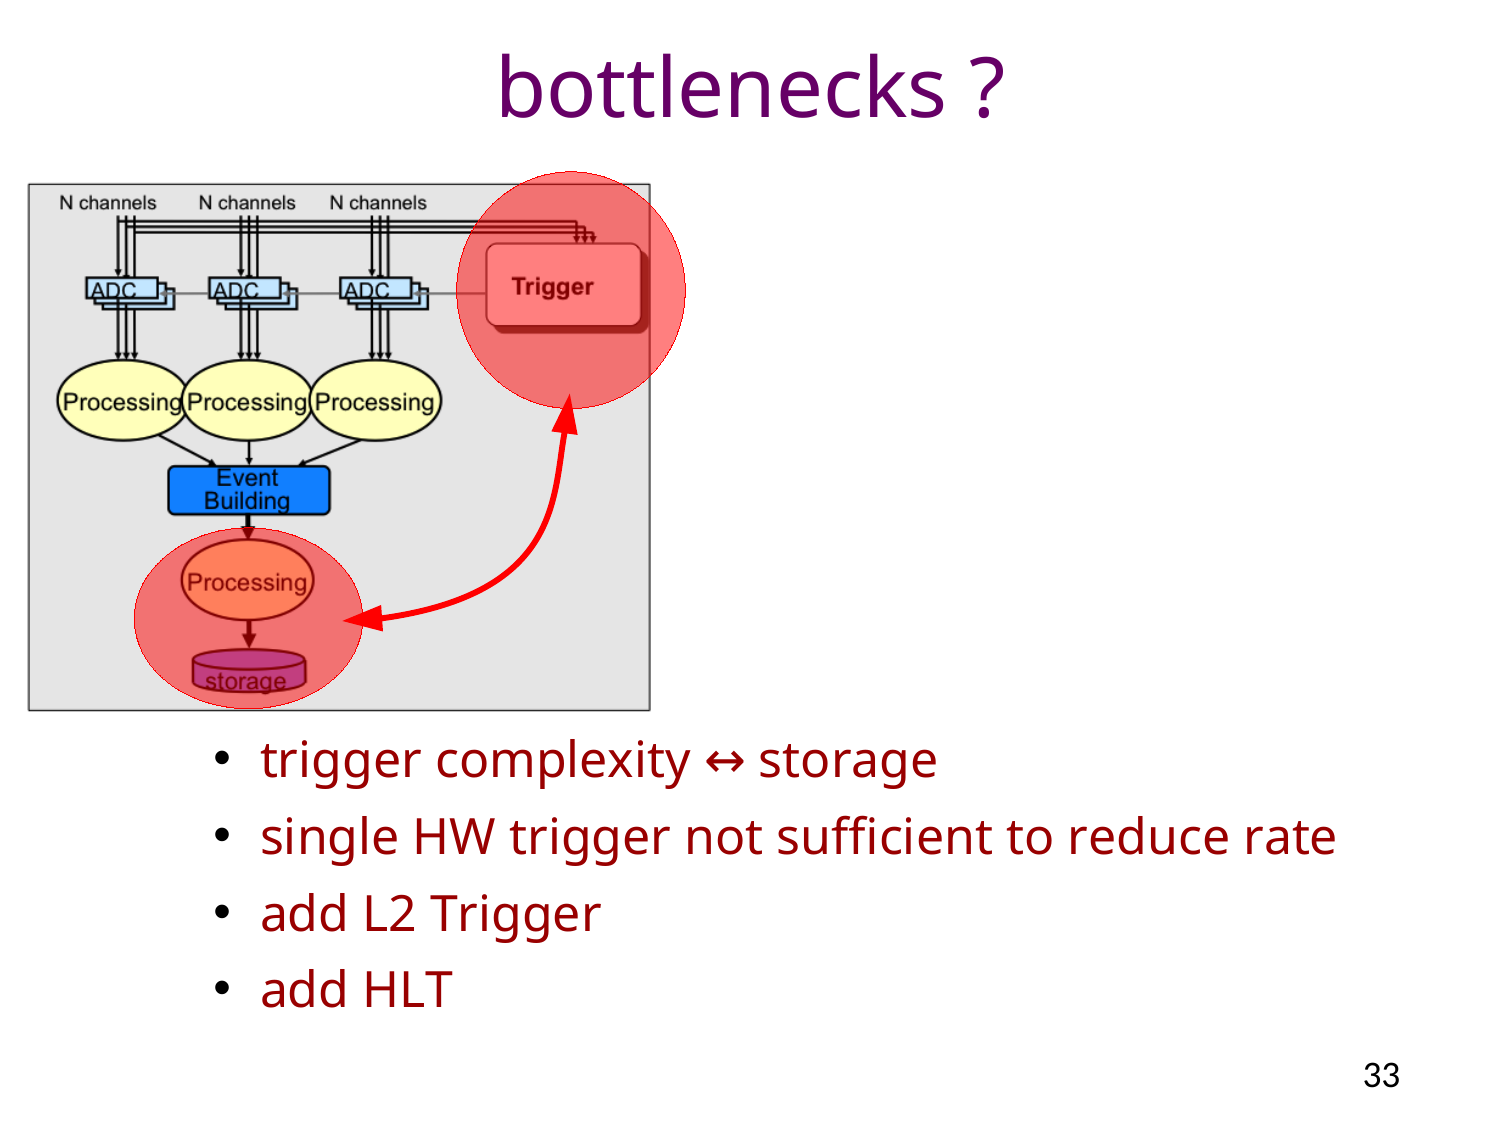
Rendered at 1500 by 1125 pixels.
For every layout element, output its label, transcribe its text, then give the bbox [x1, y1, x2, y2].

picture [25, 179, 652, 715]
title bottlenecks ? [6, 0, 1495, 169]
text_box [456, 171, 686, 409]
picture [613, 179, 652, 205]
text_box [134, 527, 363, 709]
list trigger complexity ↔ storage single HW trigger not sufficient to reduce rate add L2 Trigger add HLT [198, 720, 1489, 1113]
